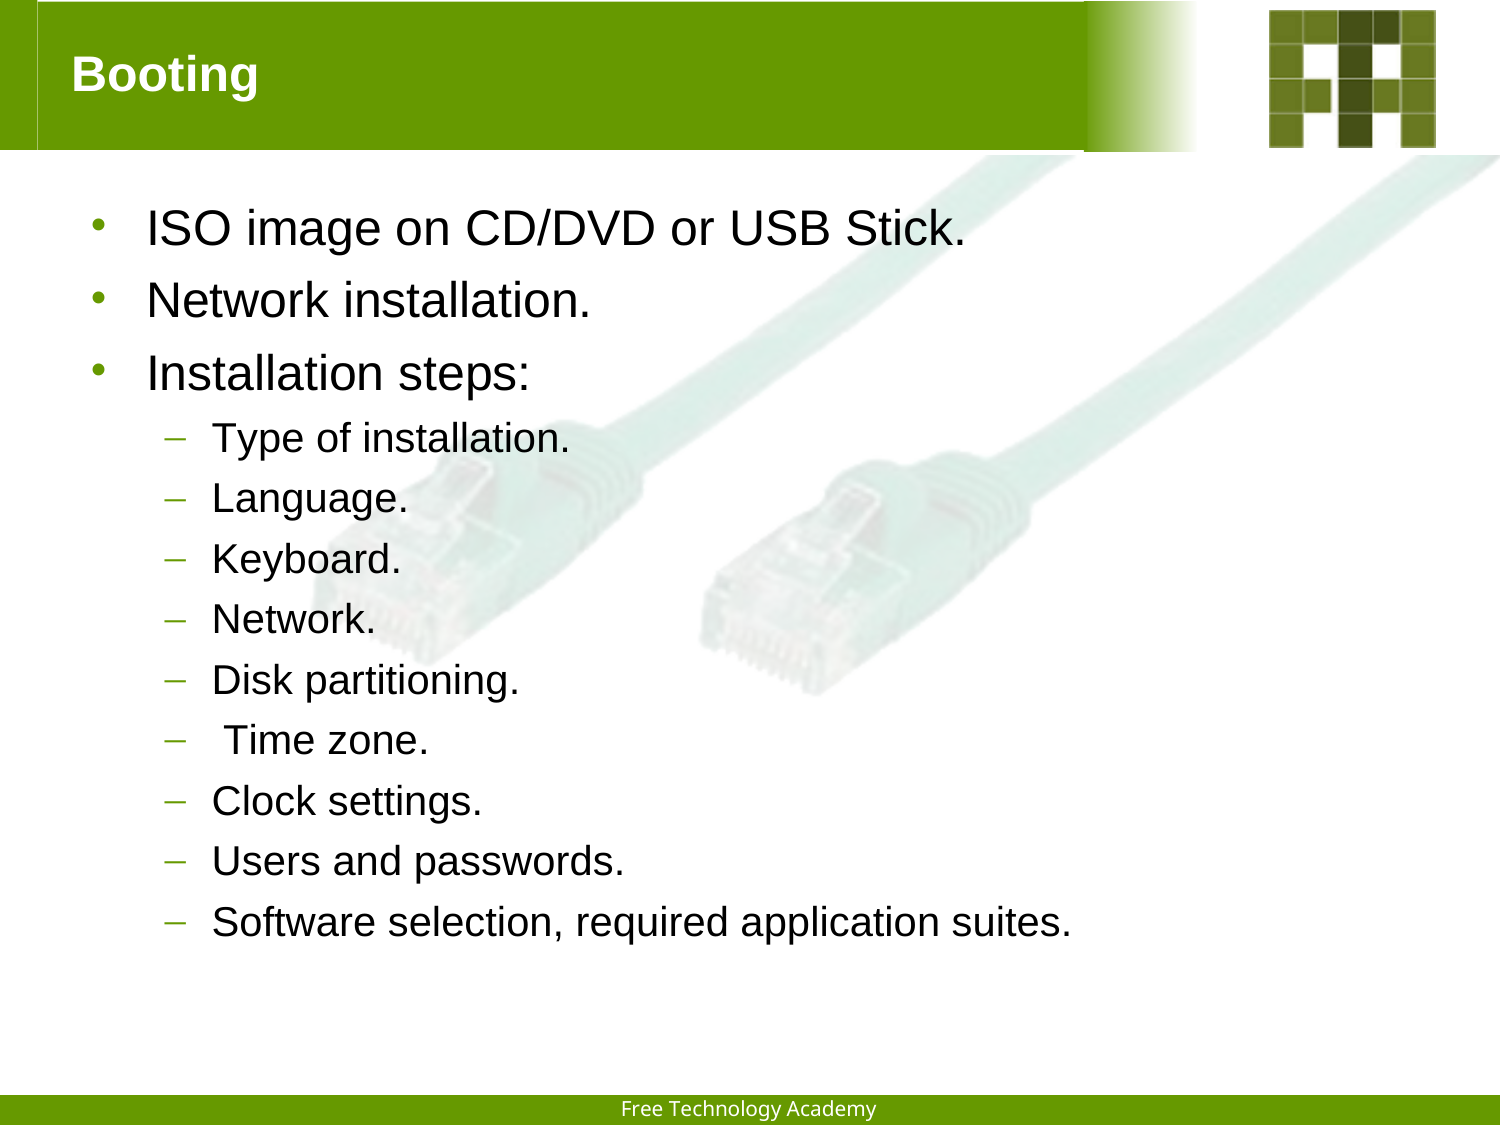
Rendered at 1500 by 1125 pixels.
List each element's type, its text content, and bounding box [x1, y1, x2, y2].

list ISO image on CD/DVD or USB Stick. Network installation. Installation steps: Type of installation. Language. Keyboard. Network. Disk partitioning. Time zone. Clock settings. Users and passwords. Software selection, required application suites. [75, 187, 1426, 1065]
title Booting [56, 1, 1107, 152]
picture [1269, 10, 1436, 148]
